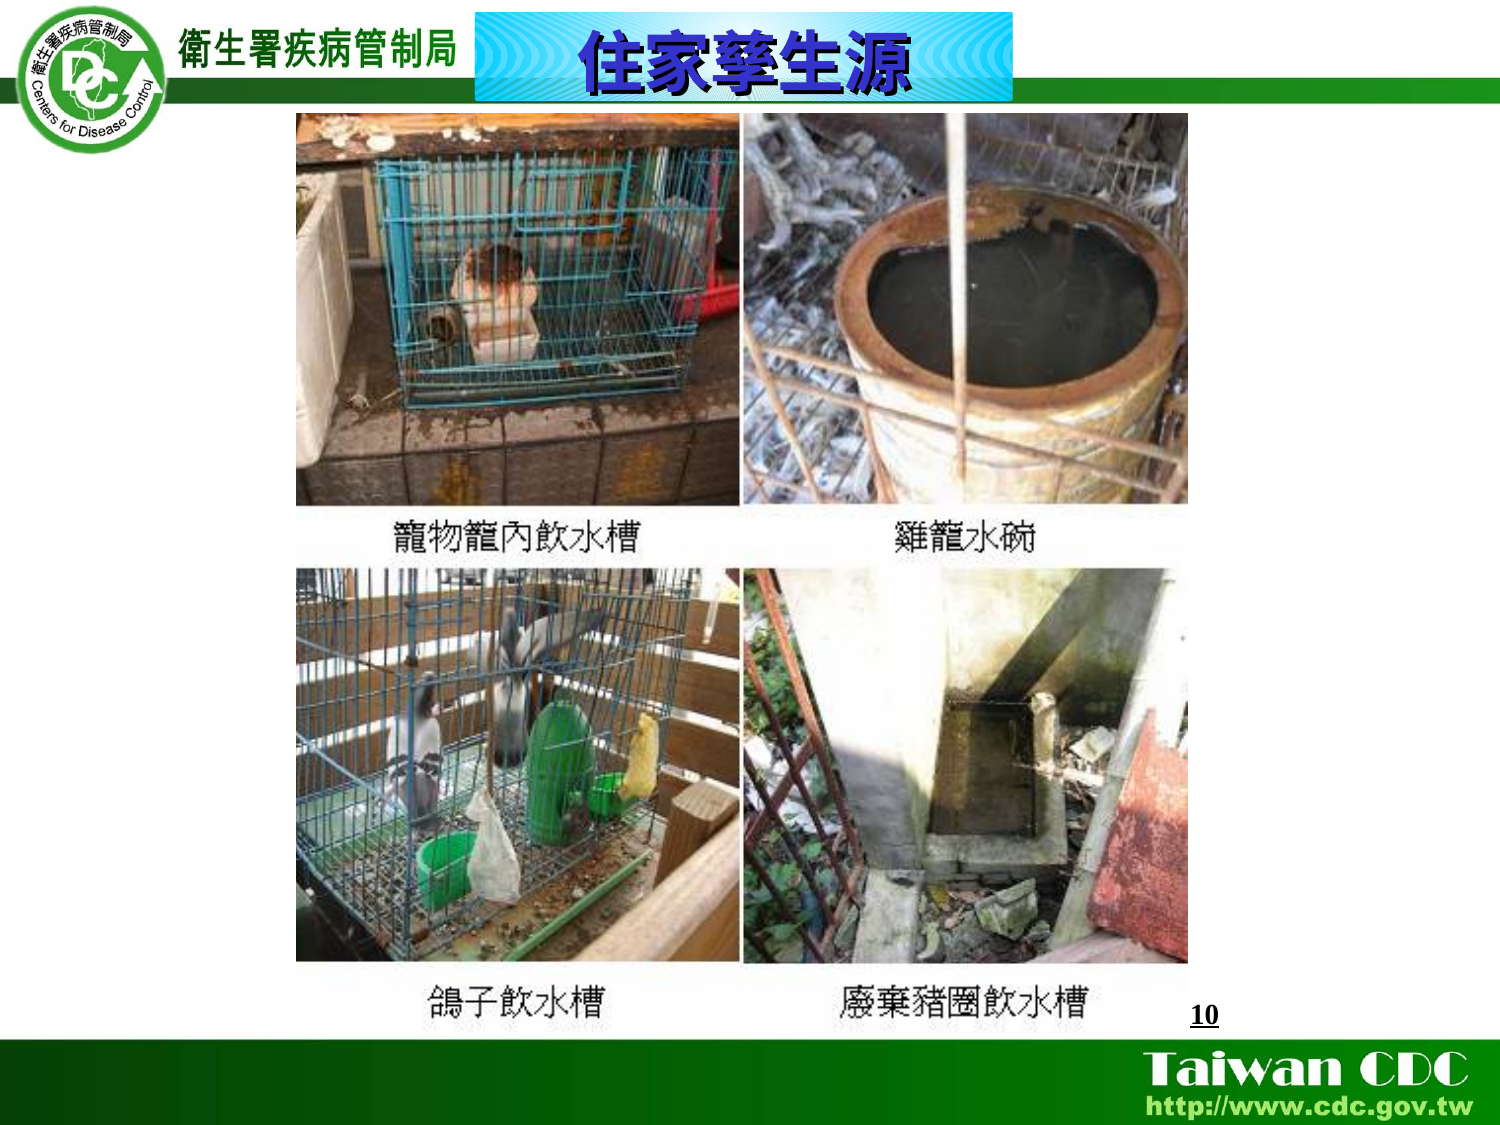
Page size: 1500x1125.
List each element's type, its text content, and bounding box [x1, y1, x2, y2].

text_box [1175, 987, 1488, 1063]
text_box 住家孳生源 [475, 13, 1013, 100]
picture [296, 113, 1188, 1038]
